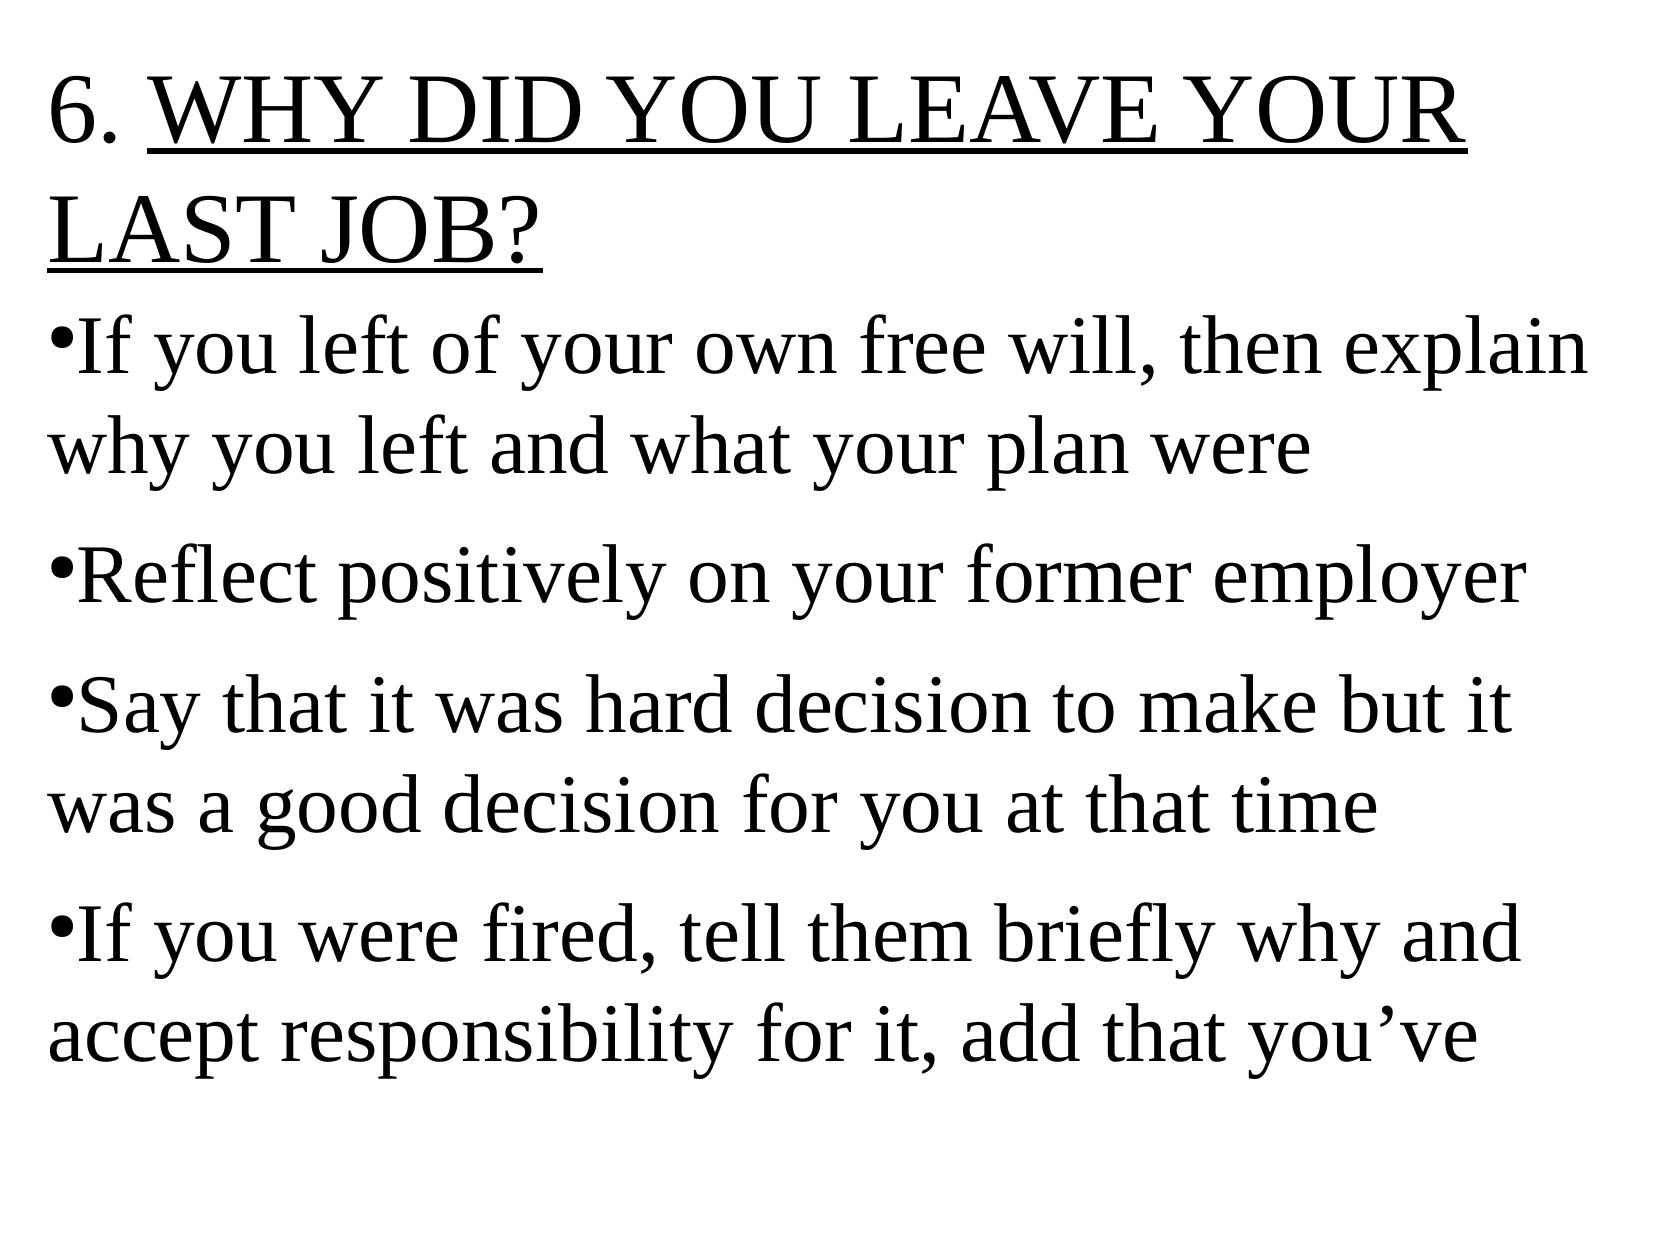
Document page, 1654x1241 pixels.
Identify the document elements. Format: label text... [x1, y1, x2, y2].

title 6. WHY DID YOU LEAVE YOUR LAST JOB? [47, 42, 1607, 264]
list If you left of your own free will, then explain why you left and what your plan were Reflect positively on your former employer Say that it was hard decision to make but it was a good decision for you at that time If you were fired, tell them briefly why and accept responsibility for it, add that you’ve [47, 290, 1607, 1193]
